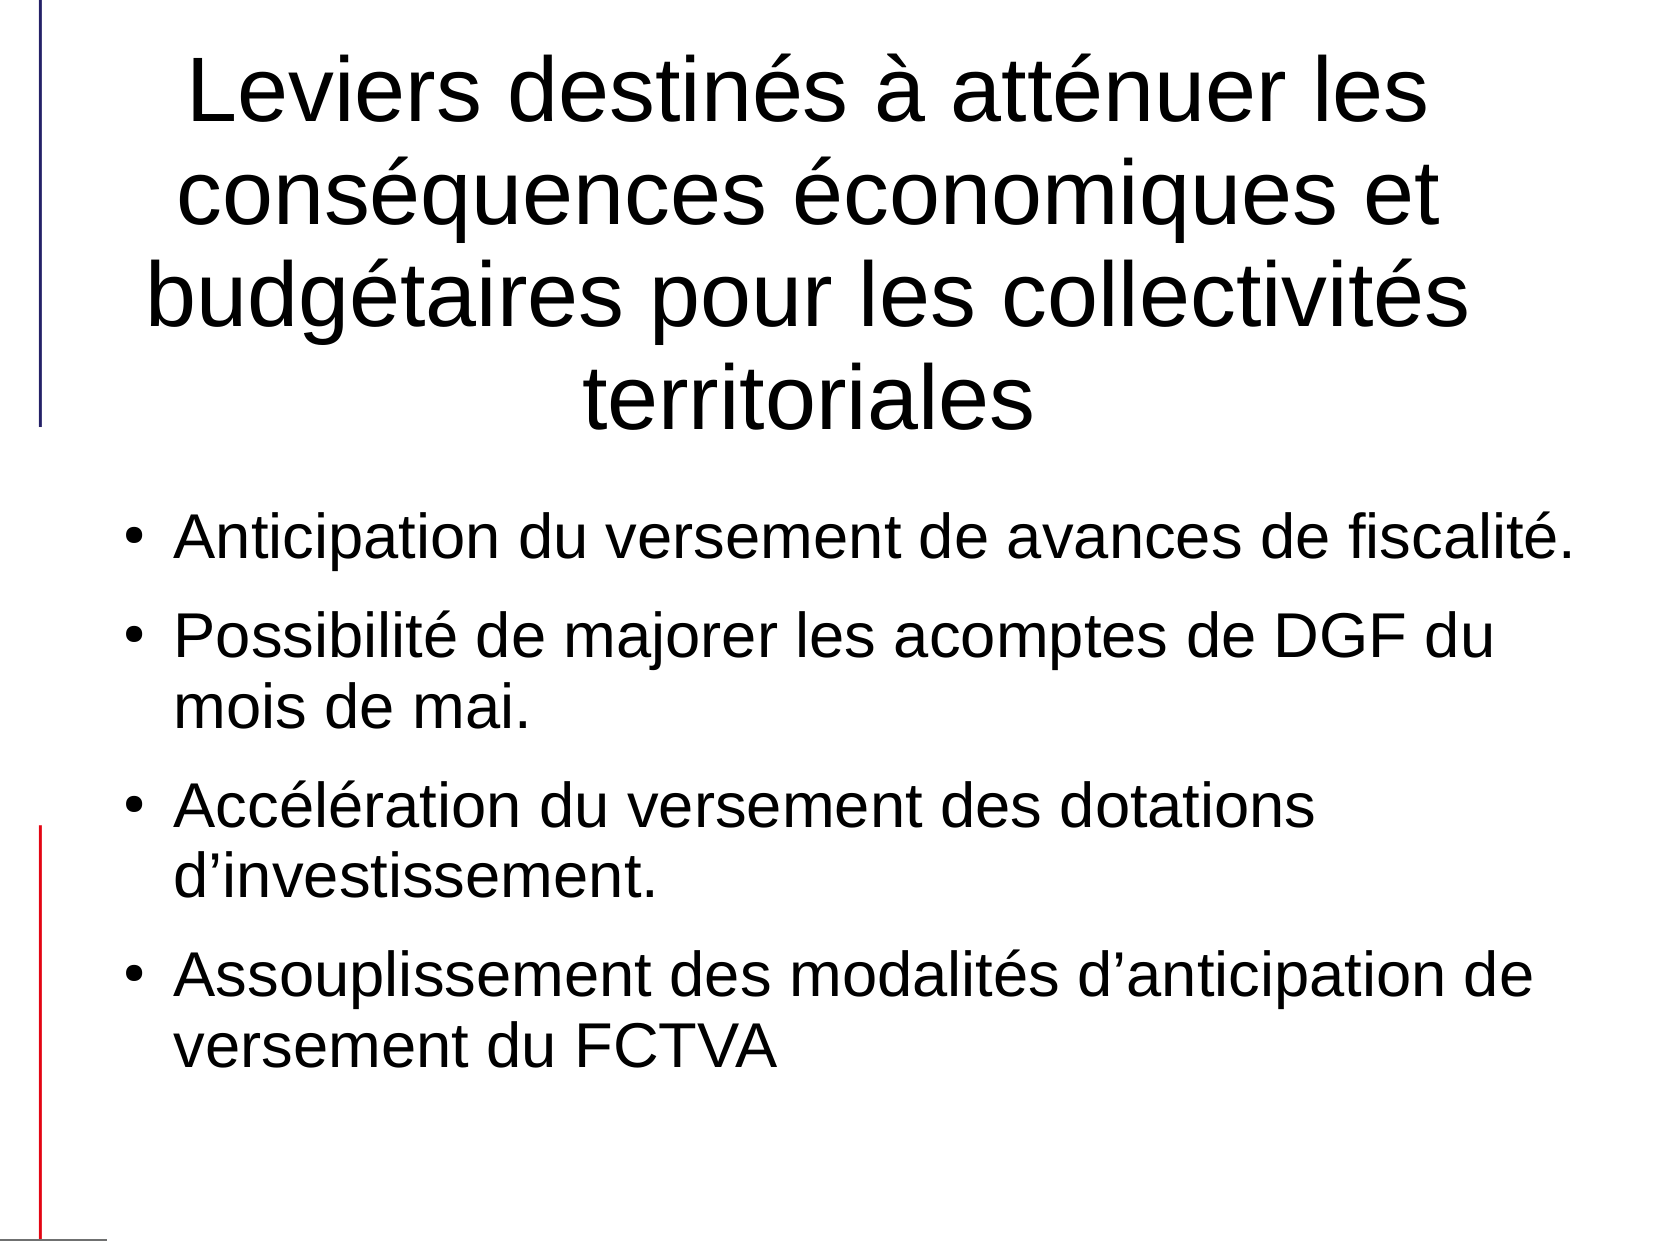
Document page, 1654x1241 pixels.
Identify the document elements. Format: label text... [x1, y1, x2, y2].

title Leviers destinés à atténuer les conséquences économiques et budgétaires pour les collectivités territoriales [107, 38, 1583, 402]
list Anticipation du versement de avances de fiscalité. Possibilité de majorer les acomptes de DGF du mois de mai. Accélération du versement des dotations d’investissement. Assouplissement des modalités d’anticipation de versement du FCTVA [107, 402, 1595, 1123]
picture [0, 0, 107, 1241]
